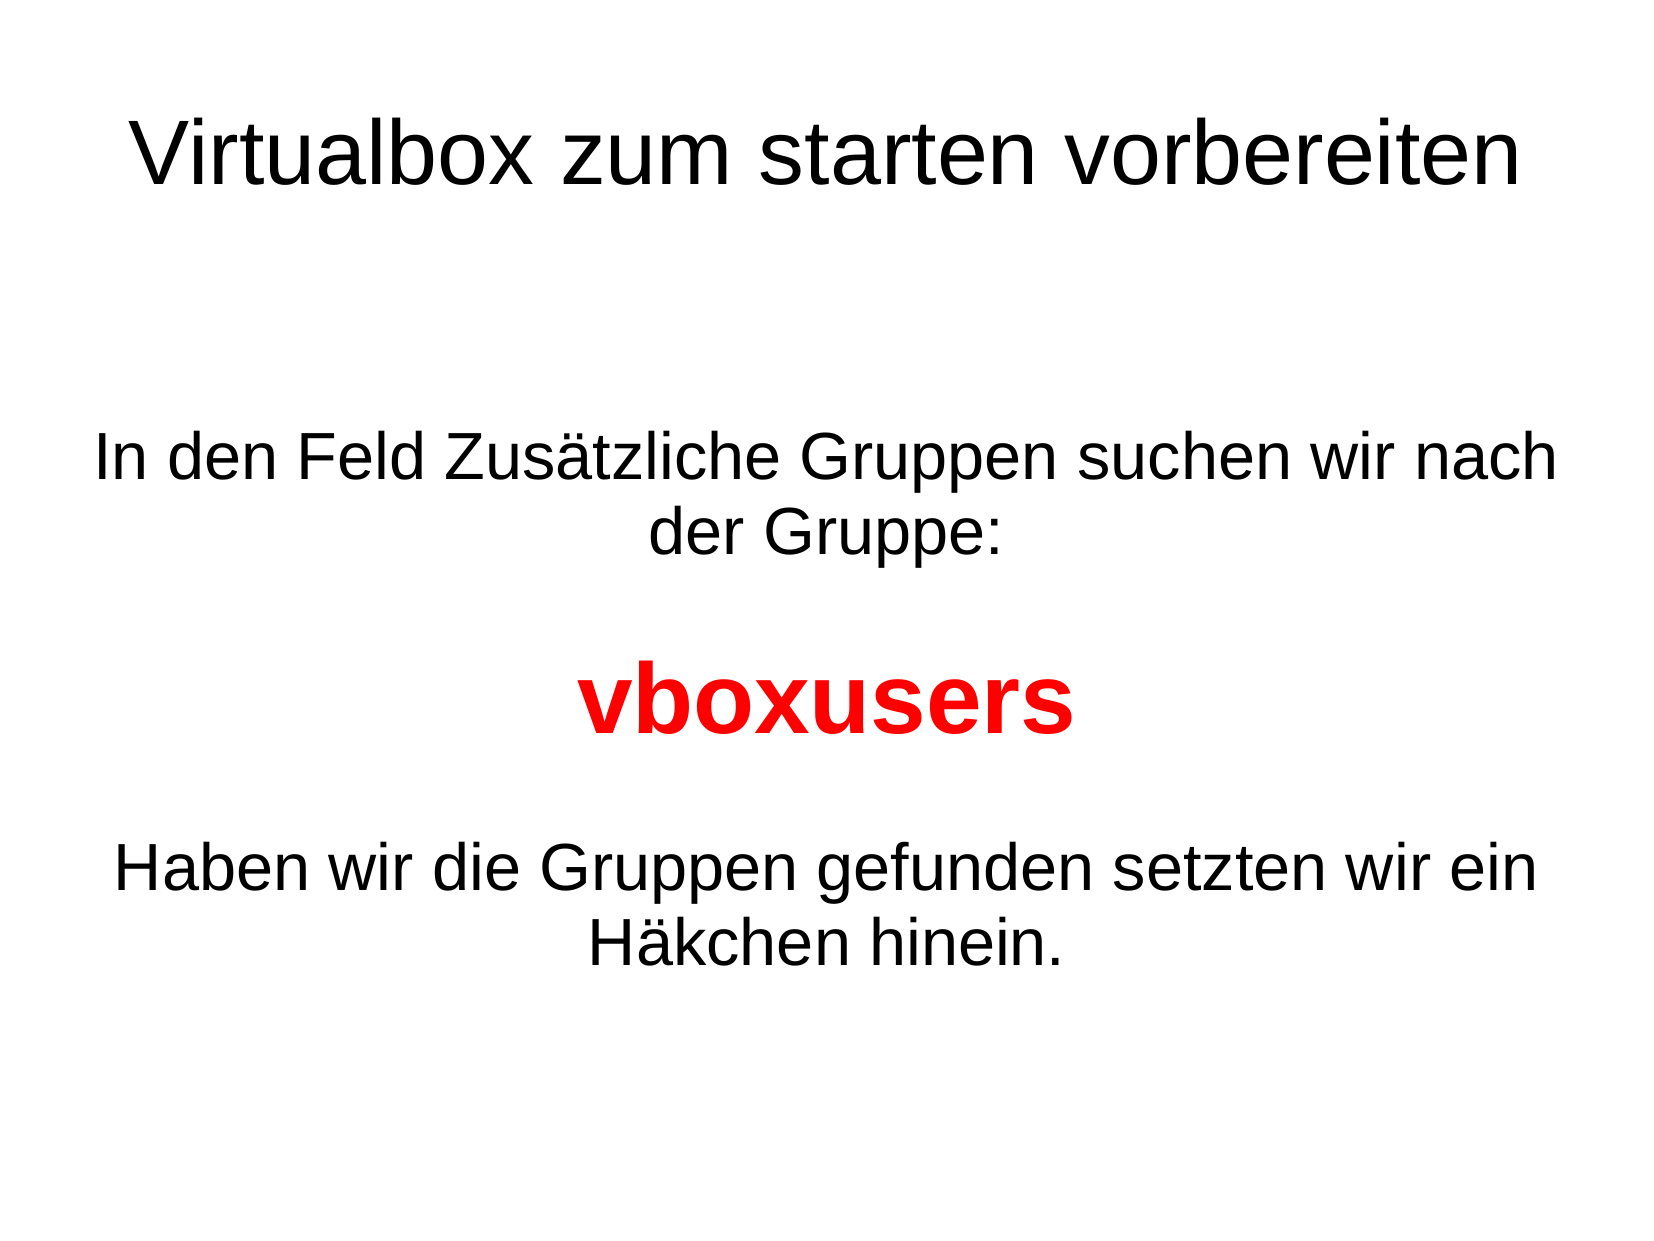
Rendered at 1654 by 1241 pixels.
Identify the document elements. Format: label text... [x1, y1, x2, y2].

title Virtualbox zum starten vorbereiten [82, 49, 1571, 257]
subtitle In den Feld Zusätzliche Gruppen suchen wir nach der Gruppe: vboxusers Haben wir die Gruppen gefunden setzten wir ein Häkchen hinein. [82, 290, 1571, 1109]
